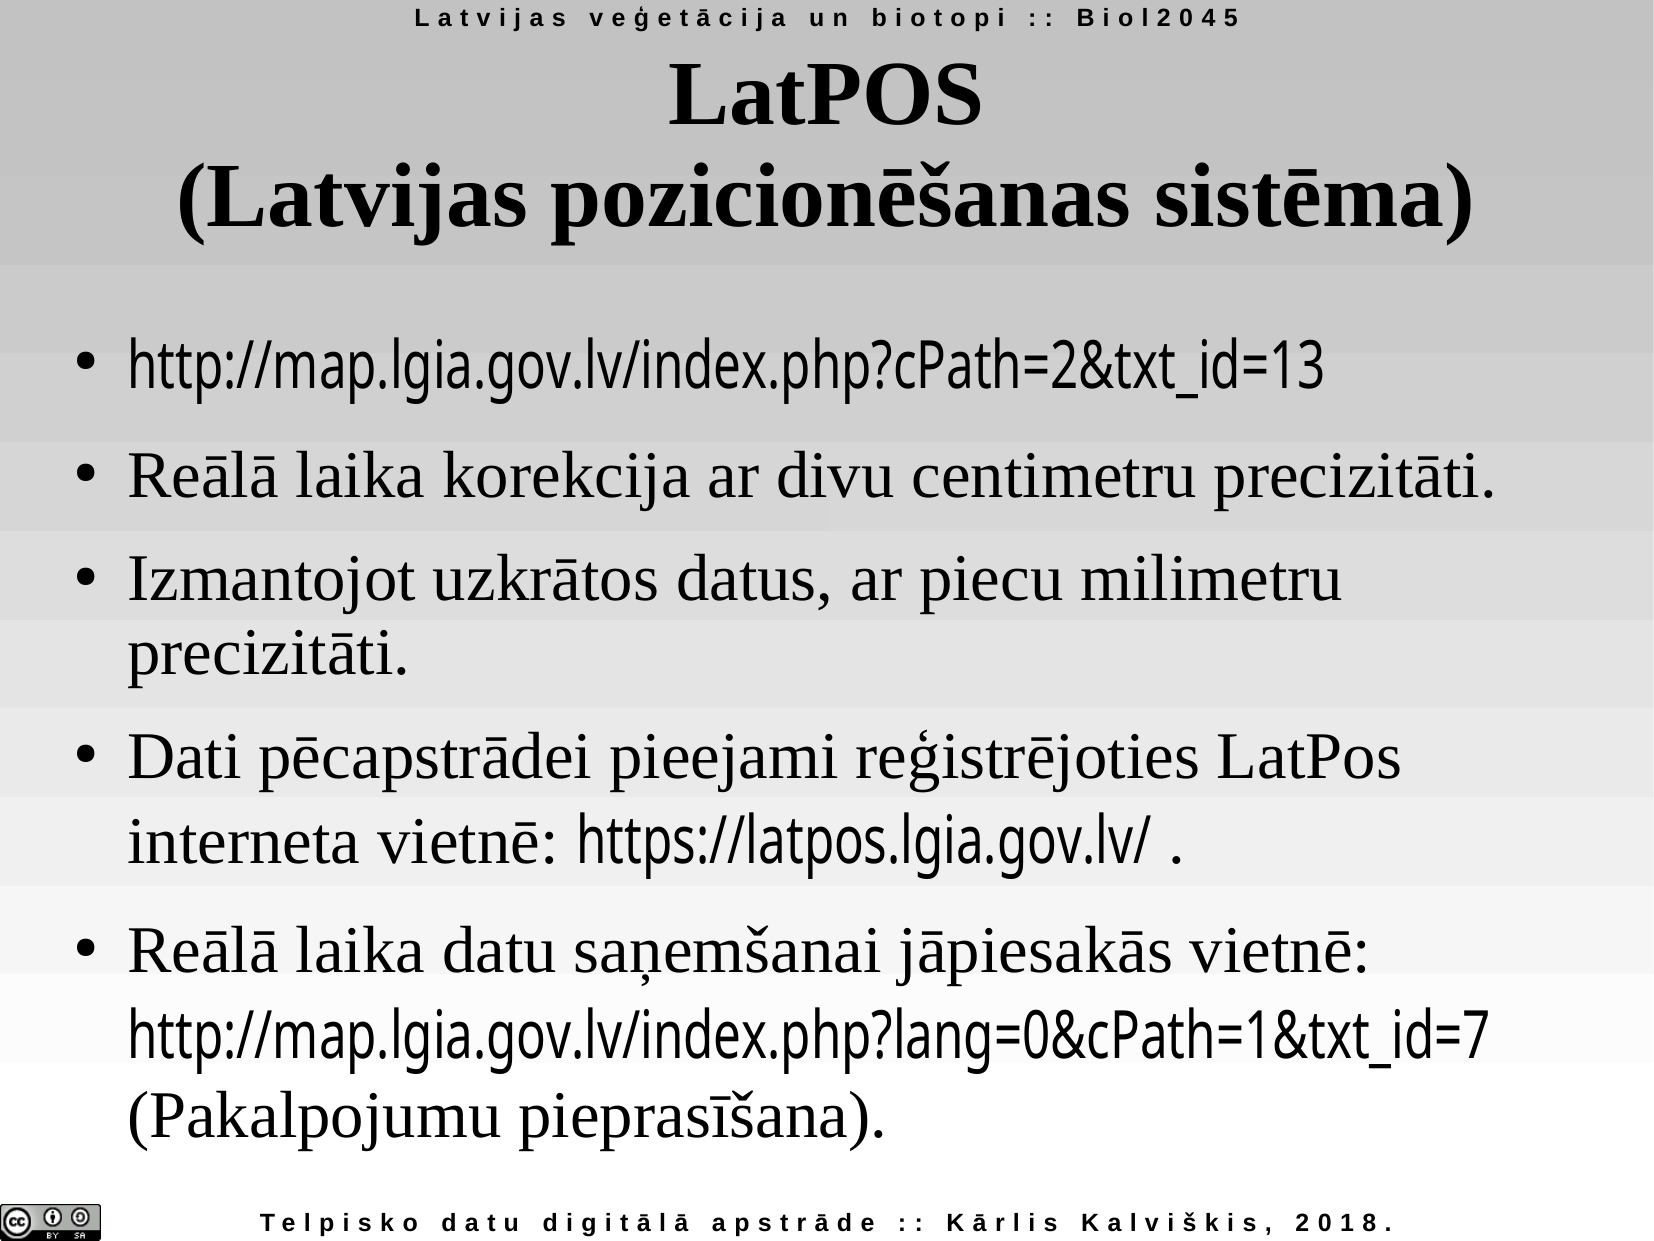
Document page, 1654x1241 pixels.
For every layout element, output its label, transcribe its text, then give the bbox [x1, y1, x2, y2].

title LatPOS (Latvijas pozicionēšanas sistēma) [0, 1, 1654, 287]
picture [0, 287, 1654, 1241]
list http://map.lgia.gov.lv/index.php?cPath=2&txt_id=13 Reālā laika korekcija ar divu centimetru precizitāti. Izmantojot uzkrātos datus, ar piecu milimetru precizitāti. Dati pēcapstrādei pieejami reģistrējoties LatPos interneta vietnē: https://latpos.lgia.gov.lv/ . Reālā laika datu saņemšanai jāpiesakās vietnē: http://map.lgia.gov.lv/index.php?lang=0&cPath=1&txt_id=7 (Pakalpojumu pieprasīšana). [56, 317, 1600, 1175]
